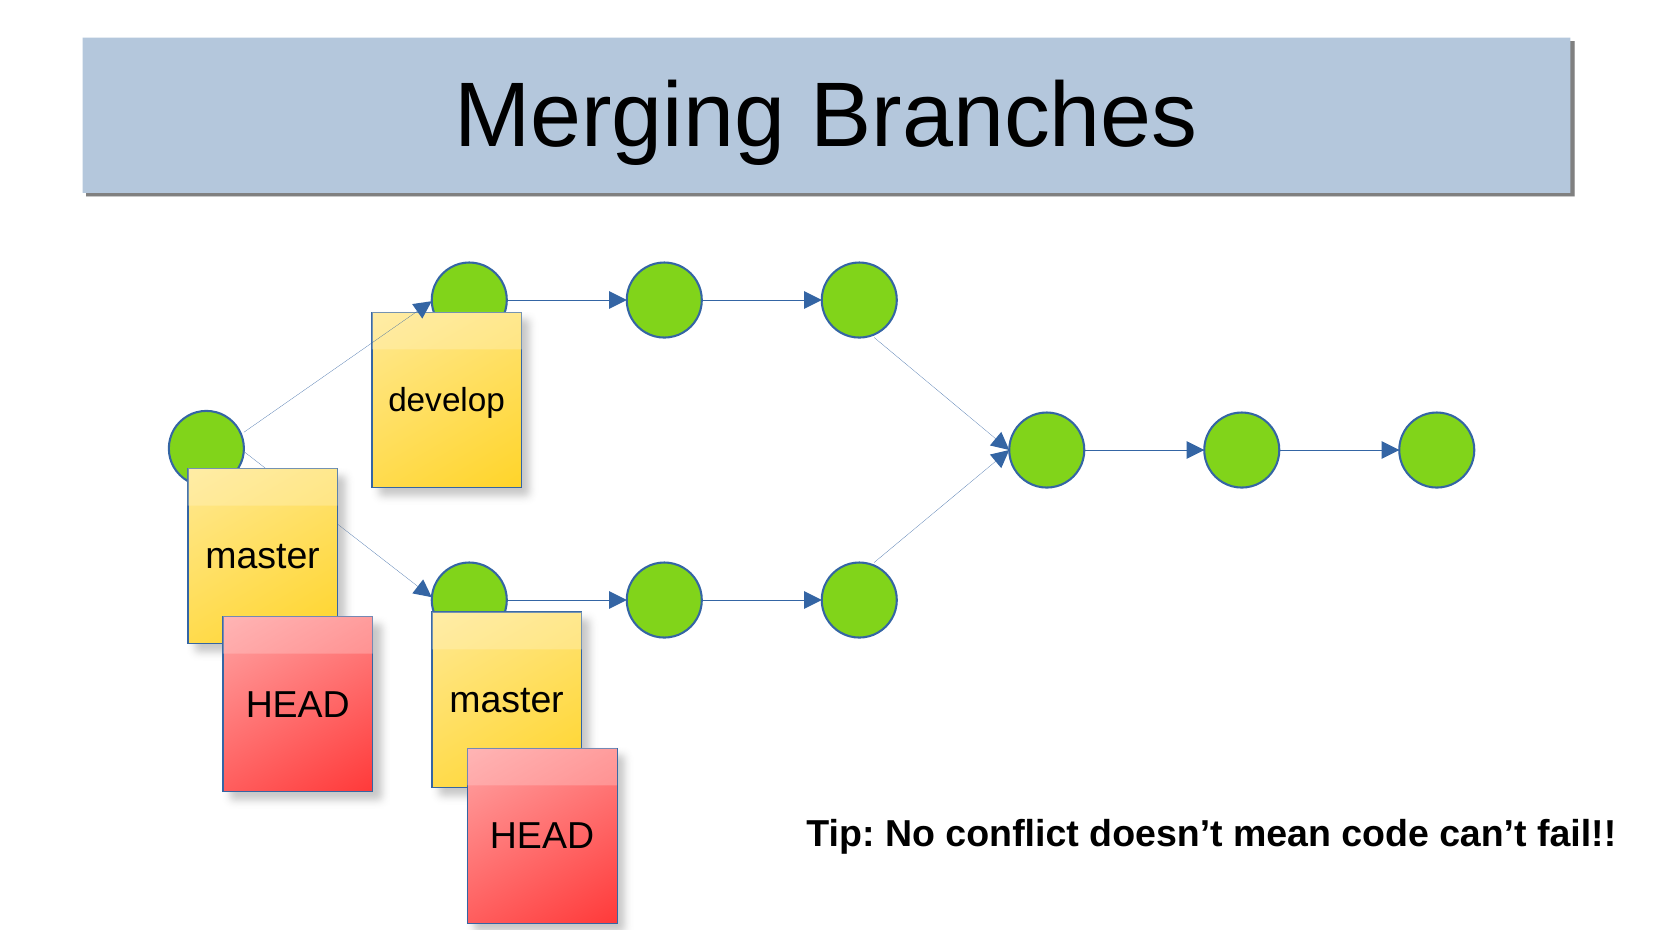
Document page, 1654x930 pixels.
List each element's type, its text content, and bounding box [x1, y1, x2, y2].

text_box [1009, 412, 1085, 488]
text_box Tip: No conflict doesn’t mean code can’t fail!! [791, 805, 1633, 863]
text_box develop [371, 350, 522, 488]
text_box HEAD [467, 786, 618, 924]
text_box [1204, 412, 1280, 488]
text_box [626, 562, 702, 638]
text_box HEAD [222, 654, 373, 792]
text_box [371, 311, 416, 342]
text_box [821, 562, 897, 638]
text_box [371, 262, 522, 350]
text_box [467, 747, 618, 786]
text_box master [431, 650, 582, 788]
text_box [431, 562, 582, 650]
title Merging Branches [82, 37, 1571, 193]
text_box [1399, 412, 1475, 488]
text_box [626, 262, 702, 338]
text_box master [187, 506, 338, 644]
text_box [168, 410, 338, 506]
text_box [821, 262, 897, 338]
text_box [222, 616, 373, 654]
